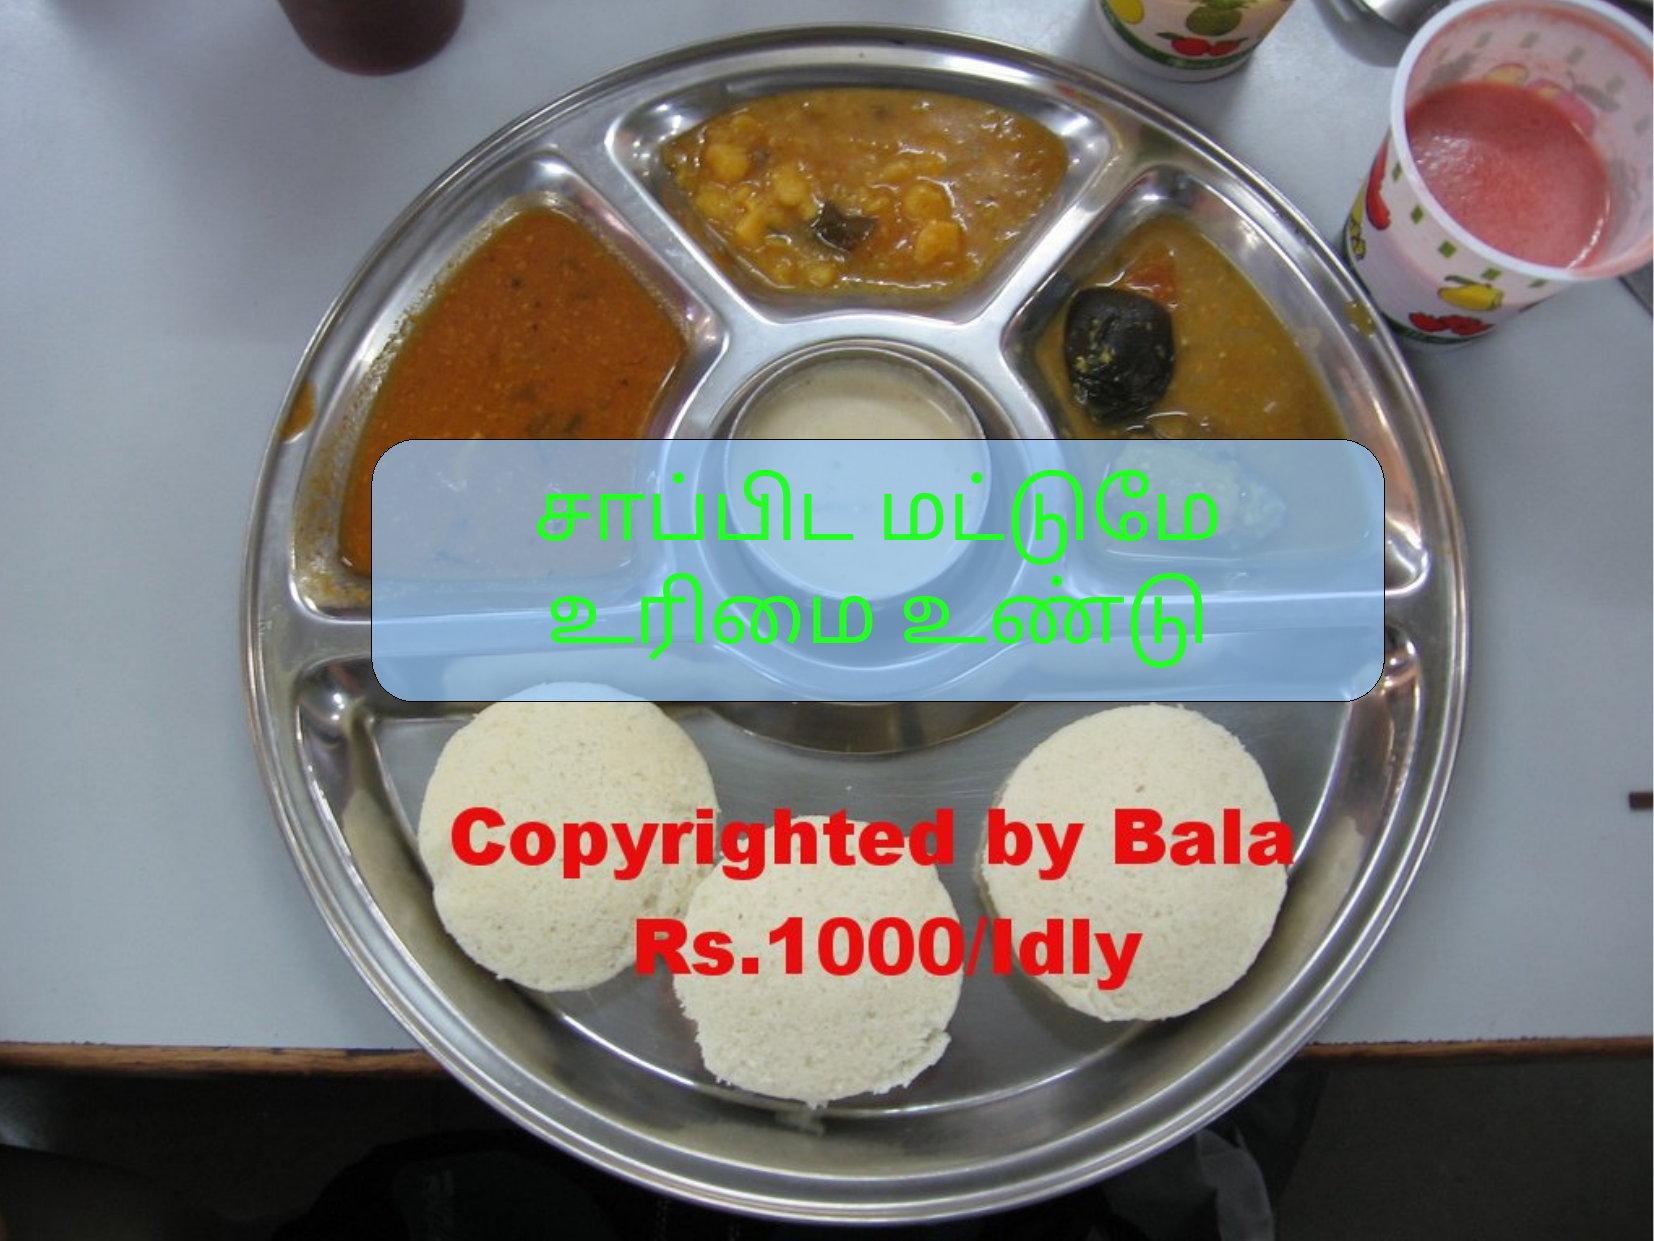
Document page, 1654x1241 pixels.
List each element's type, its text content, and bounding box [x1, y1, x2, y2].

text_box சாப்பிட மட்டுமே உரிமை உண்டு [371, 439, 1385, 702]
picture [0, 0, 1654, 1241]
